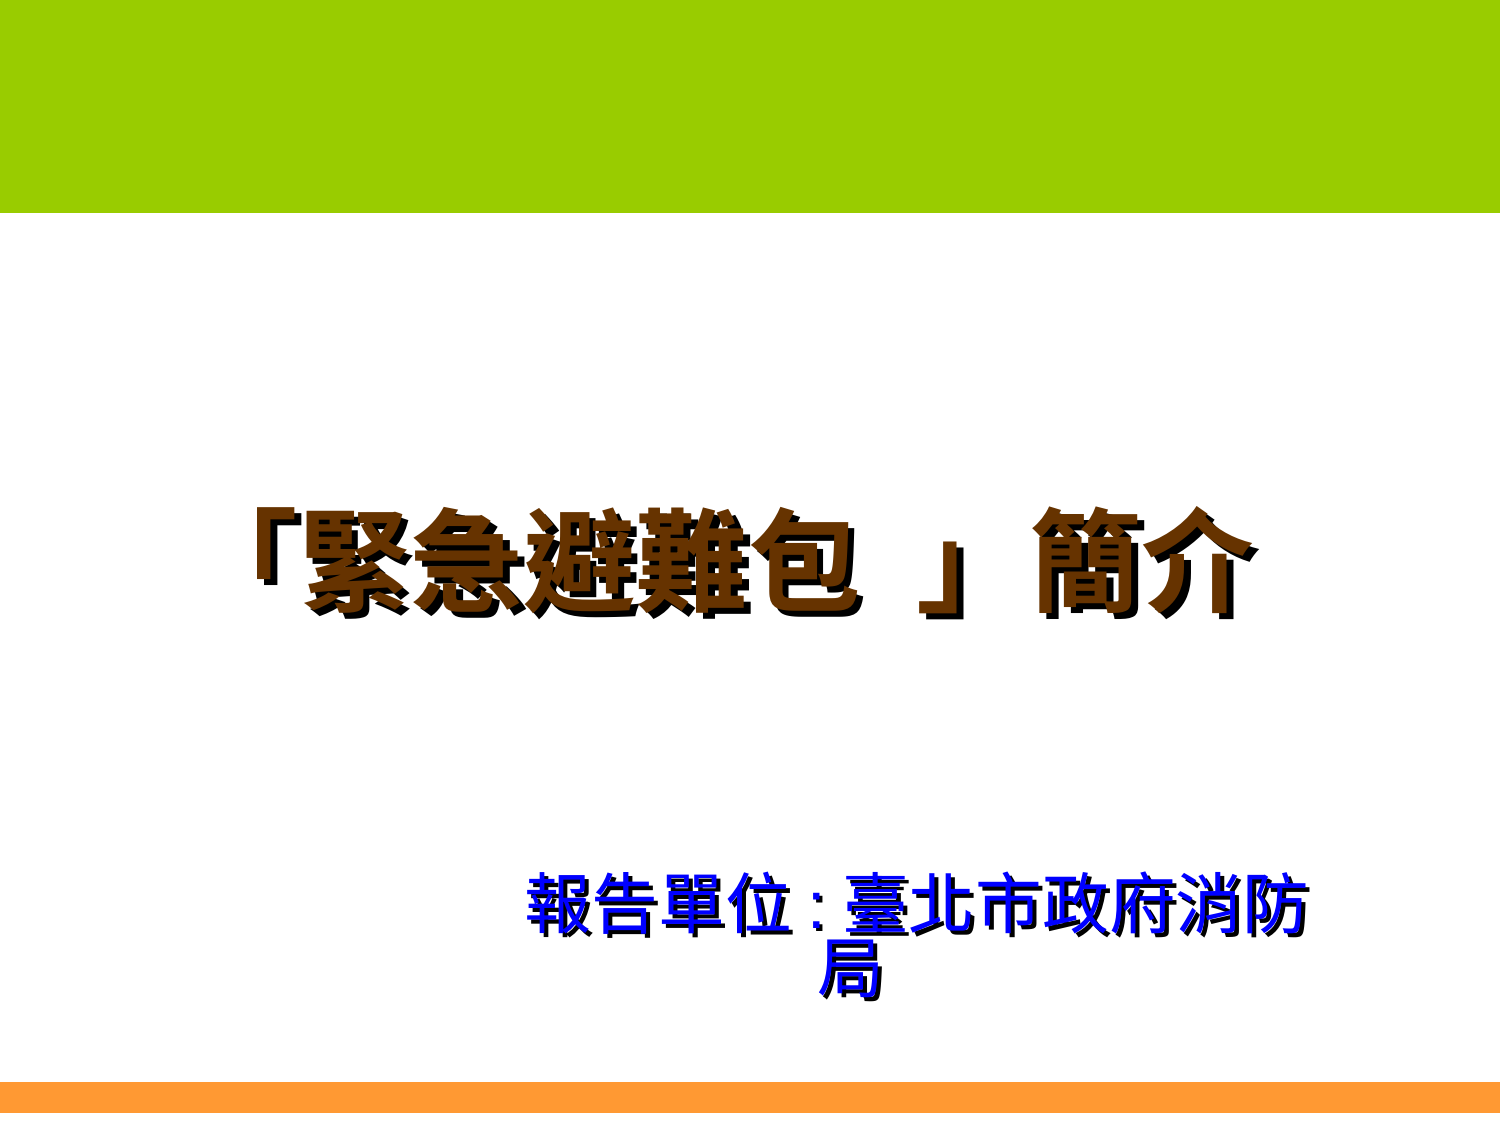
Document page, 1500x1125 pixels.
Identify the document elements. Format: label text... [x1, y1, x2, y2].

title 「緊急避難包 」簡介 [100, 456, 1388, 669]
subtitle 報告單位:臺北市政府消防局 [348, 869, 1353, 953]
